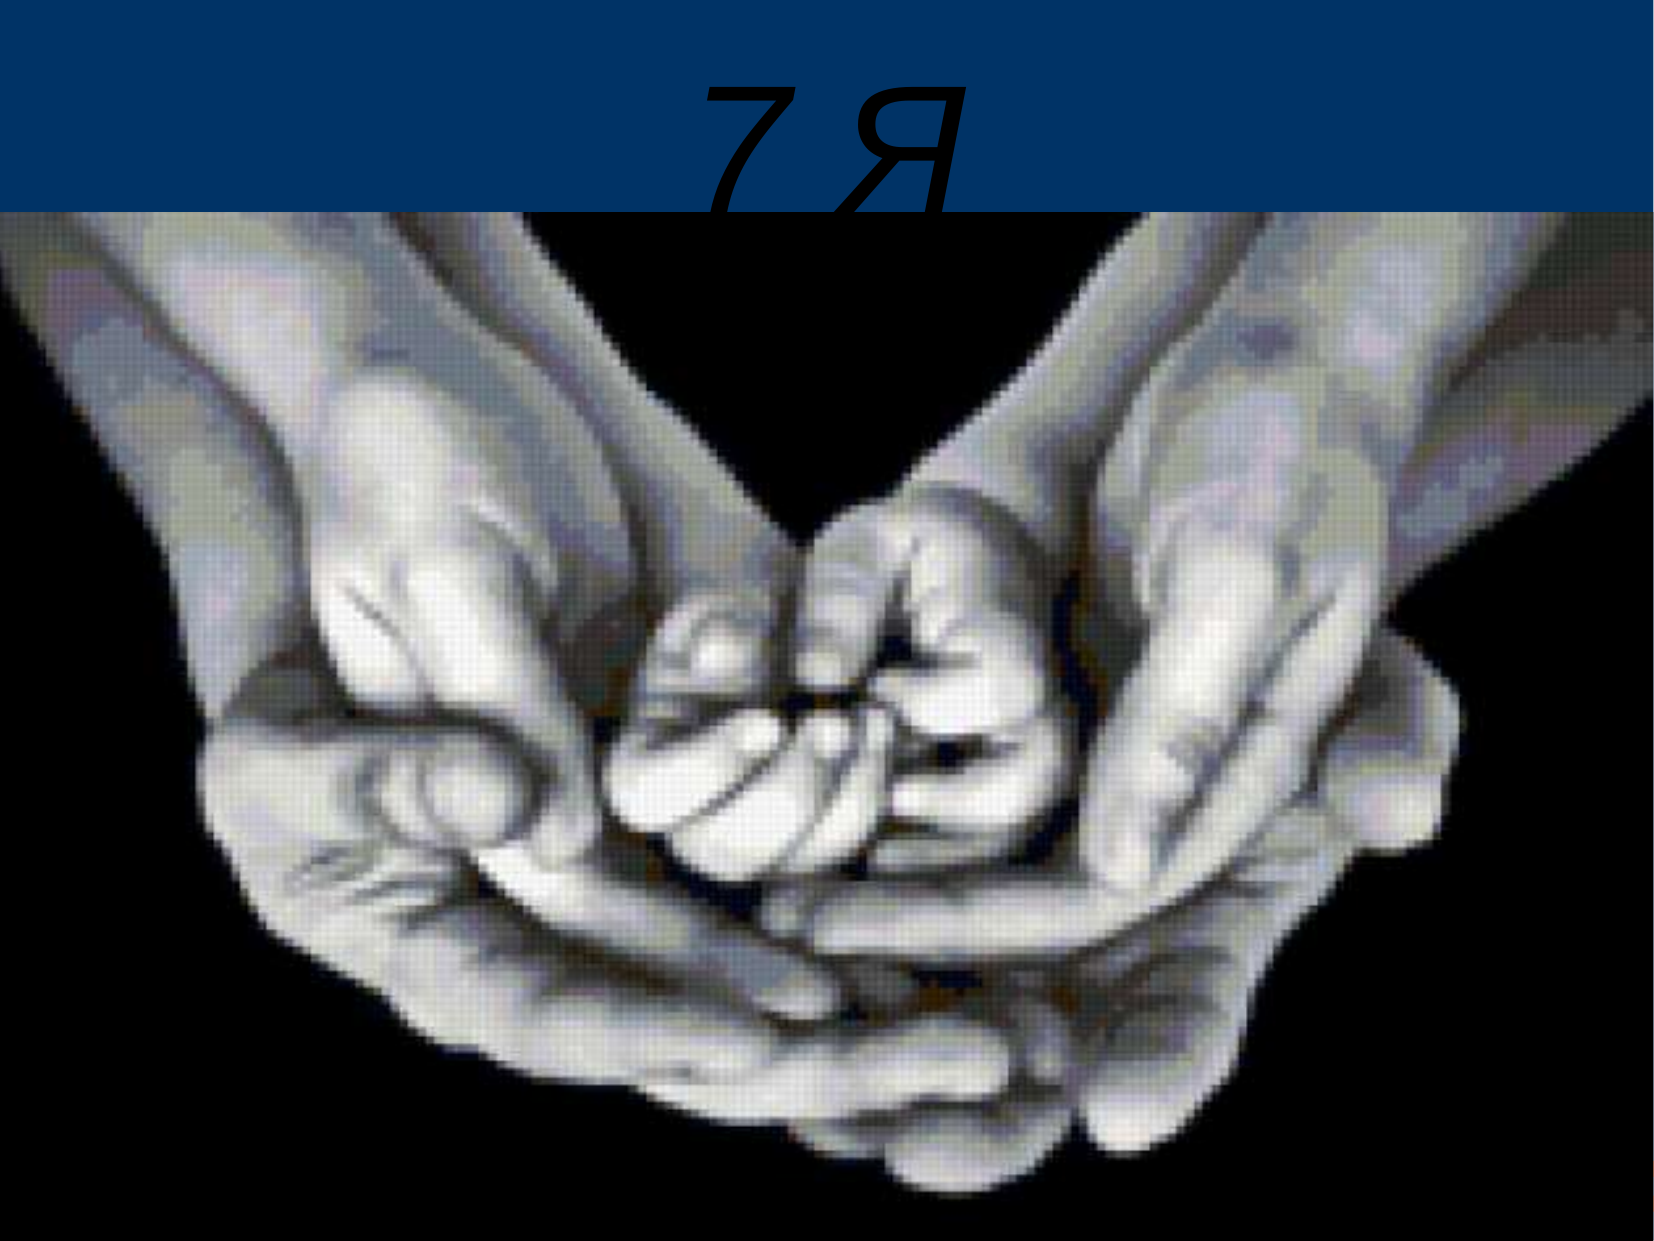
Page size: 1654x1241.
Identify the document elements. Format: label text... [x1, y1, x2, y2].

title 7 Я [121, 46, 1534, 212]
picture [0, 212, 1654, 1241]
